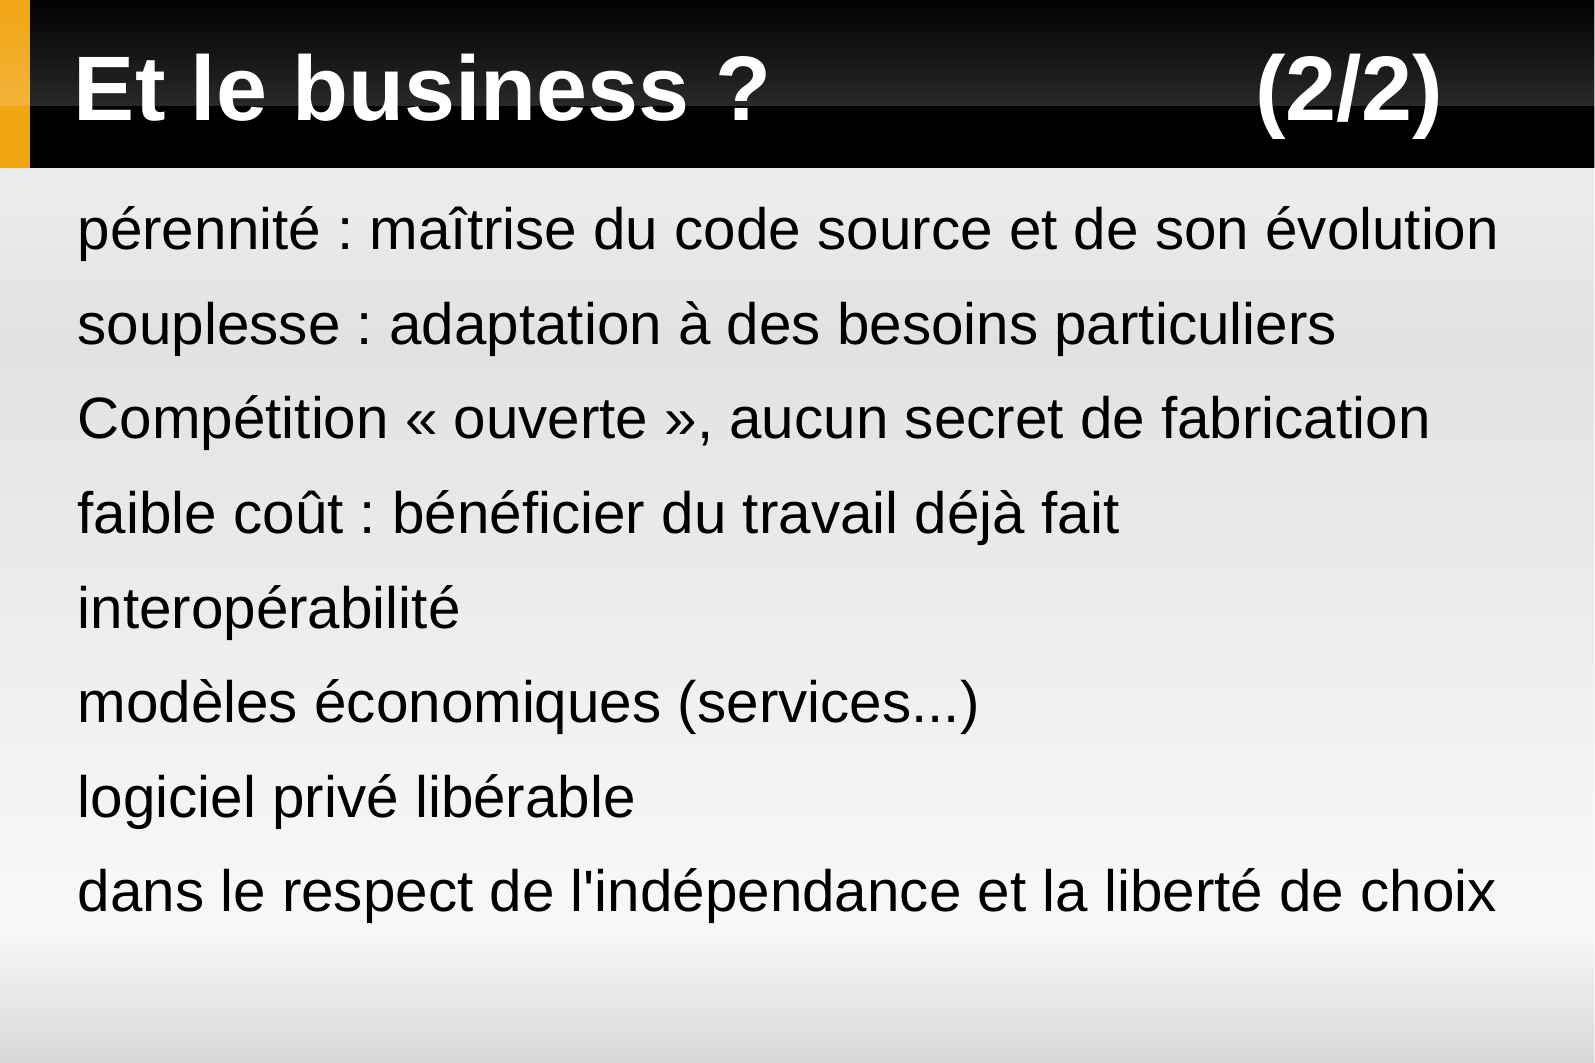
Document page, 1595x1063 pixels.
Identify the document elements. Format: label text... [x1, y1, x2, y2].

title Et le business ? (2/2) [74, 7, 1510, 171]
picture [0, 0, 1595, 1063]
list pérennité : maîtrise du code source et de son évolution souplesse : adaptation à des besoins particuliers Compétition « ouverte », aucun secret de fabrication faible coût : bénéficier du travail déjà fait interopérabilité modèles économiques (services...) logiciel privé libérable dans le respect de l'indépendance et la liberté de choix [27, 197, 1576, 1051]
